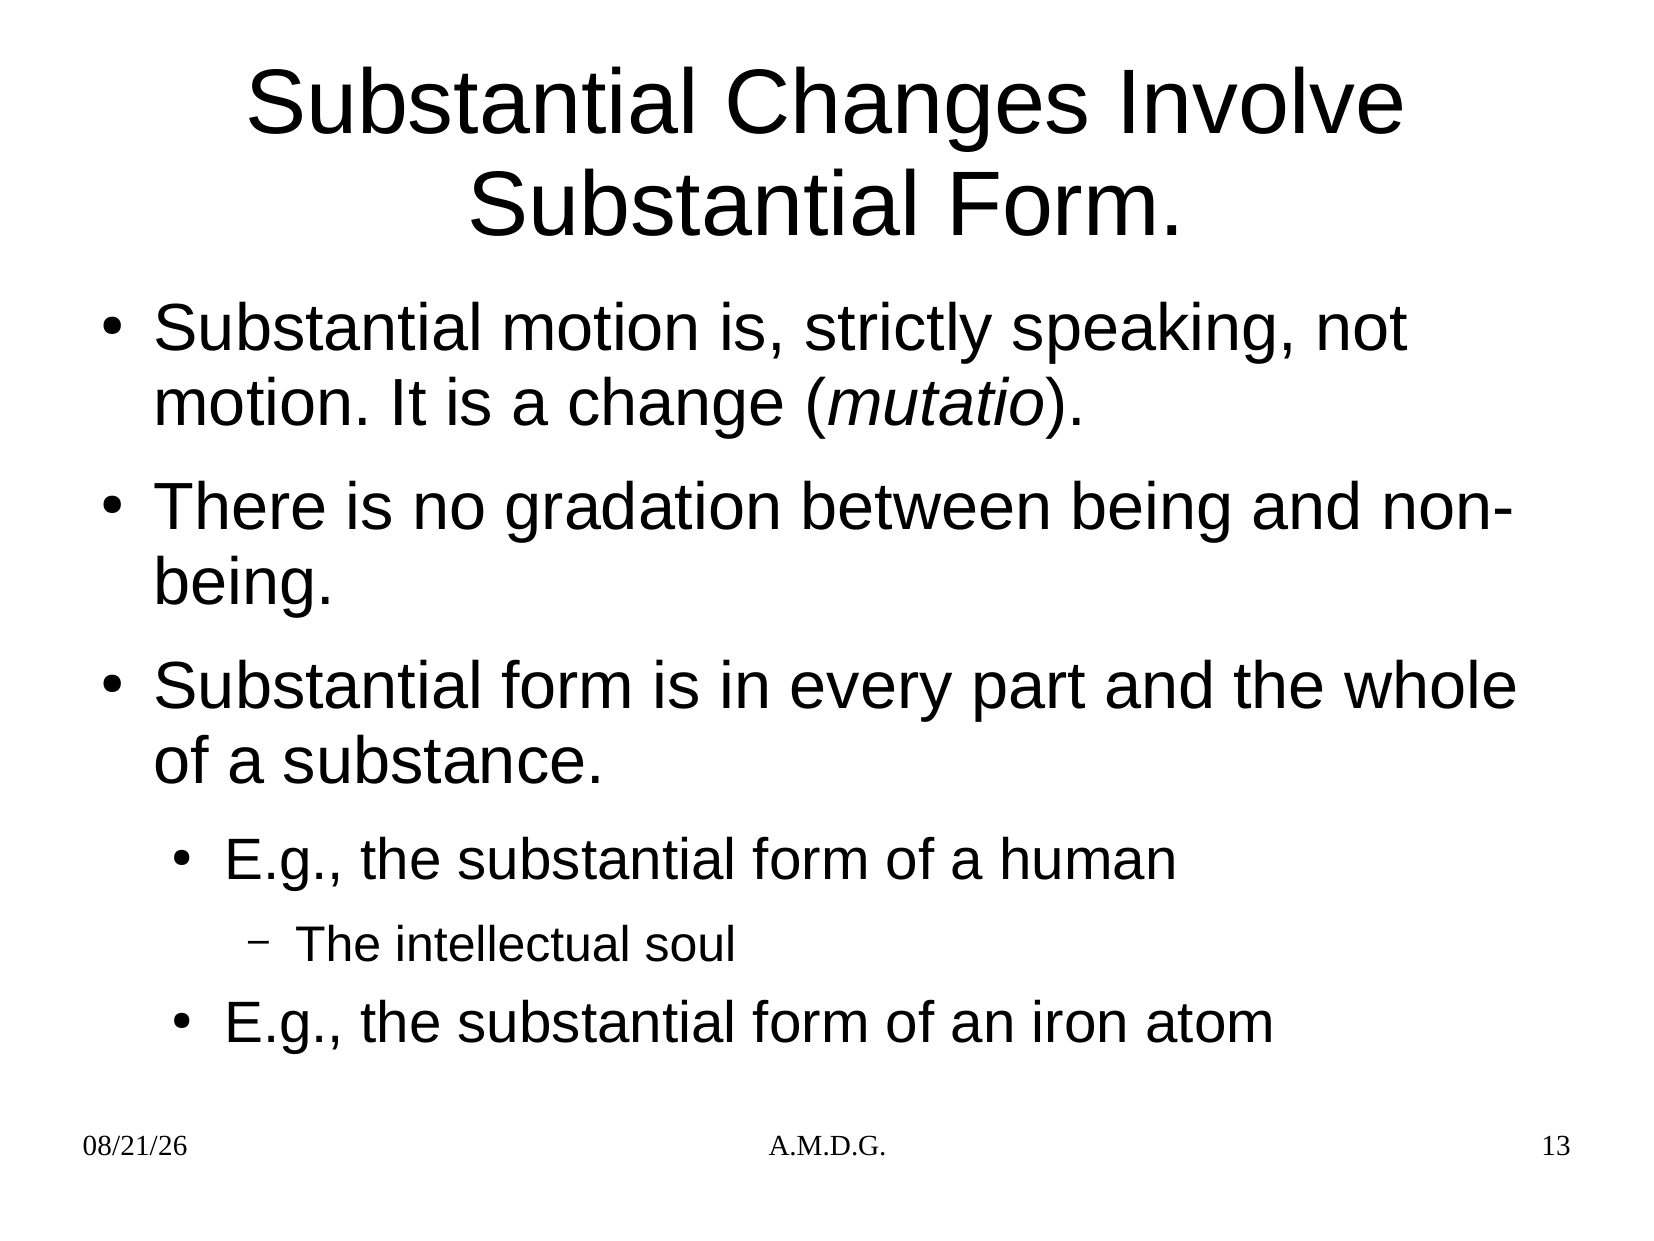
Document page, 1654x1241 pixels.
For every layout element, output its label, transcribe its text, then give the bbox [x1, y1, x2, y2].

title Substantial Changes Involve Substantial Form. [82, 49, 1571, 257]
list Substantial motion is, strictly speaking, not motion. It is a change (mutatio). There is no gradation between being and non-being. Substantial form is in every part and the whole of a substance. E.g., the substantial form of a human The intellectual soul E.g., the substantial form of an iron atom [82, 290, 1571, 1109]
